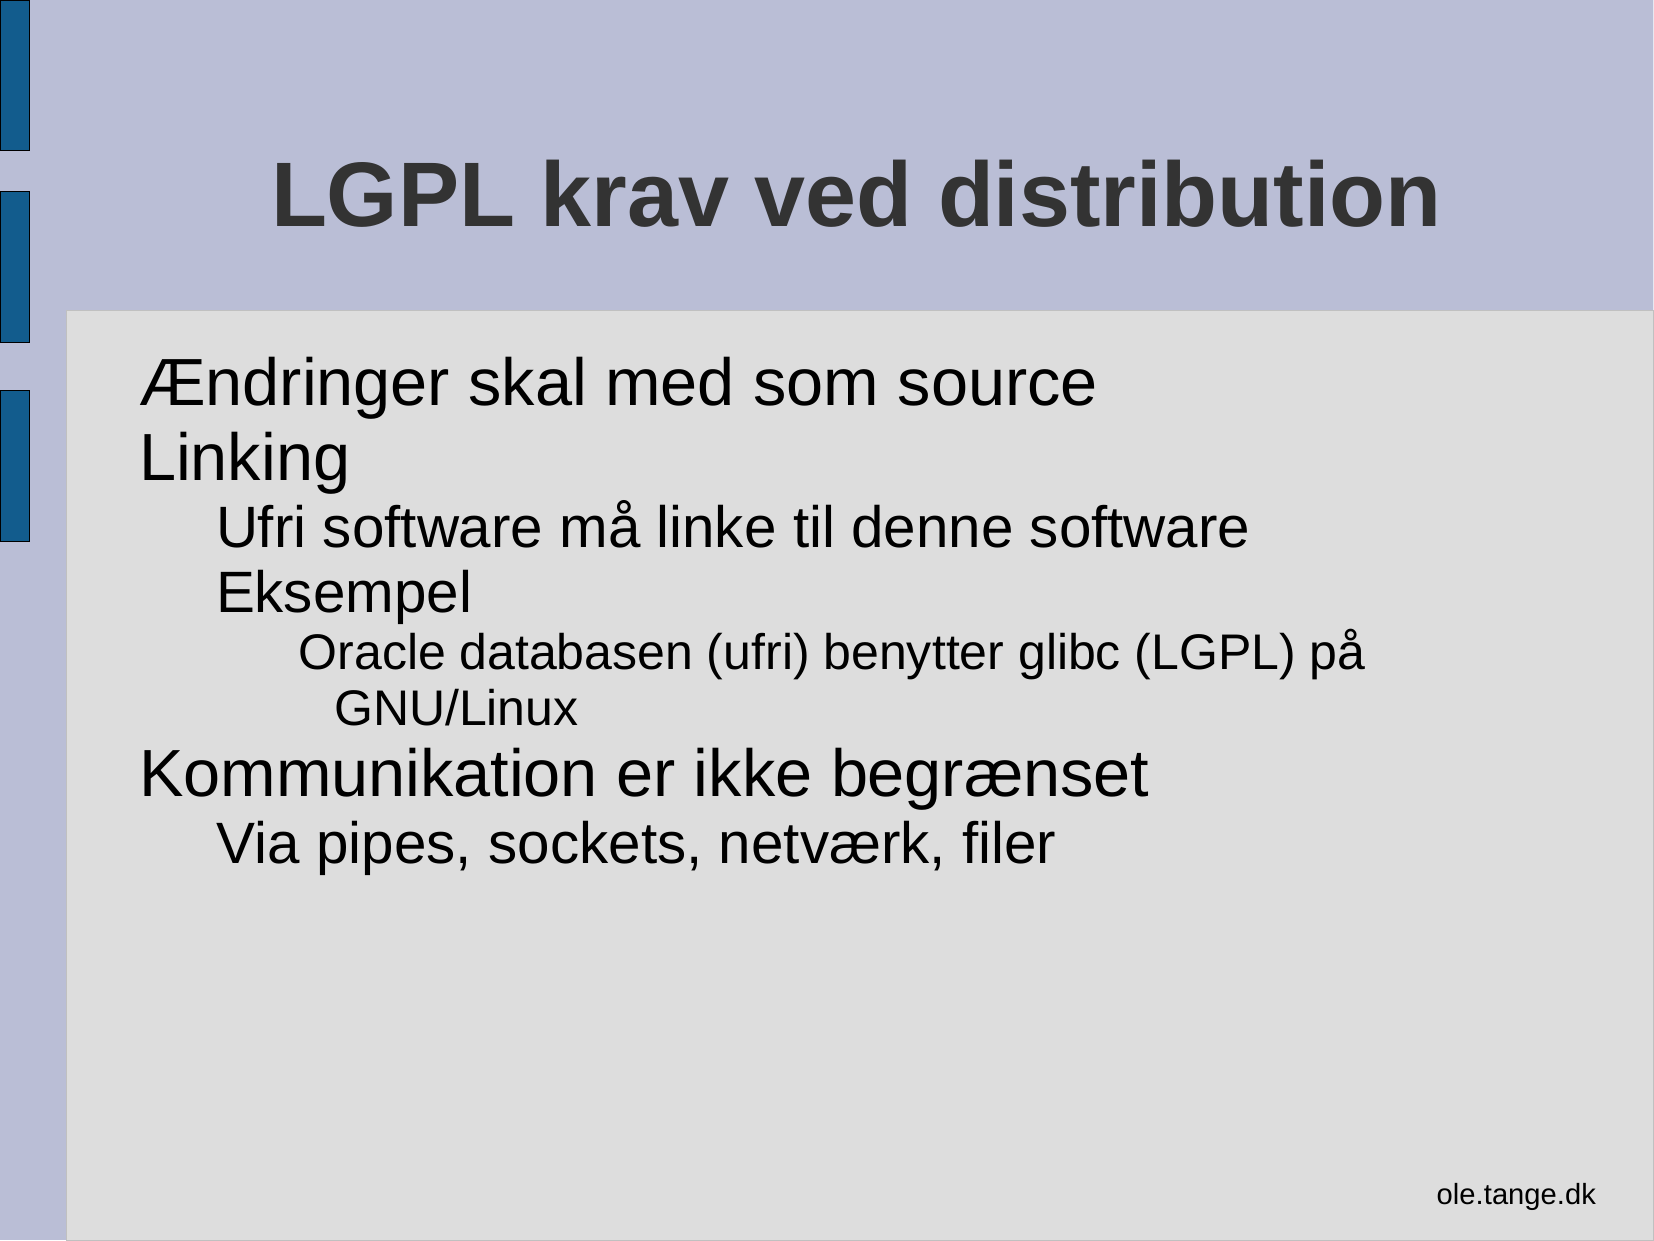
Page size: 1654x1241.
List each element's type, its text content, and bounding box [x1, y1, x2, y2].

title LGPL krav ved distribution [121, 91, 1534, 299]
list Ændringer skal med som source Linking Ufri software må linke til denne software Eksempel Oracle databasen (ufri) benytter glibc (LGPL) på GNU/Linux Kommunikation er ikke begrænset Via pipes, sockets, netværk, filer [121, 344, 1534, 1127]
